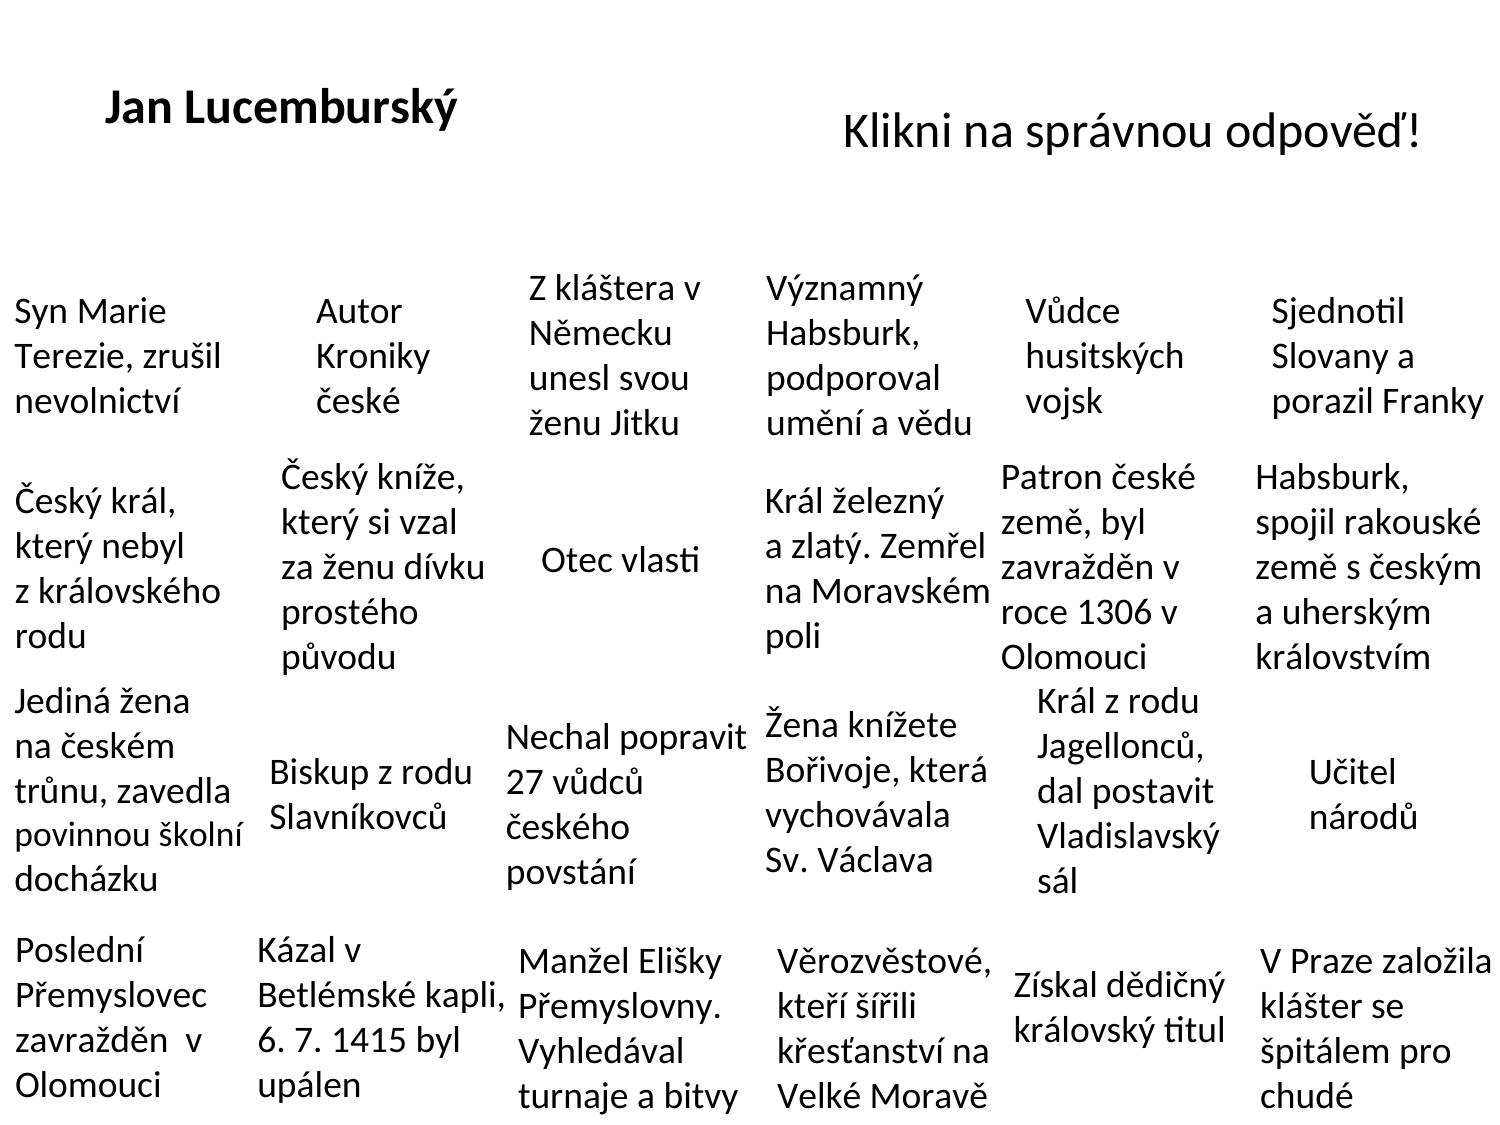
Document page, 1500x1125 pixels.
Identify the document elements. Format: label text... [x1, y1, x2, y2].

text_box Poslední Přemyslovec zavražděn v Olomouci [0, 916, 232, 1125]
table_cell [250, 453, 266, 677]
table_cell [0, 453, 250, 668]
text_box Habsburk, spojil rakouské země s českým a uherským královstvím [1240, 444, 1498, 685]
text_box Sjednotil Slovany a porazil Franky [1256, 278, 1500, 430]
table_cell [1250, 677, 1500, 901]
table_header [1250, 229, 1500, 453]
text_box Český král, který nebyl z královského rodu [0, 467, 237, 664]
table_cell [500, 677, 750, 704]
table_cell [750, 664, 985, 677]
text_box Učitel národů [1294, 739, 1434, 846]
table_cell [750, 888, 1000, 901]
text_box Král železný a zlatý. Zemřel na Moravském poli [749, 467, 985, 664]
text_box Autor Kroniky české [301, 278, 446, 430]
table_cell [750, 453, 985, 467]
text_box Nechal popravit 27 vůdců českého povstání [491, 704, 763, 900]
table_cell [250, 901, 500, 916]
table_cell [500, 901, 750, 928]
text_box Z kláštera v Německu unesl svou ženu Jitku [514, 255, 725, 451]
table_cell [1250, 901, 1500, 928]
text_box Věrozvěstové, kteří šířili křesťanství na Velké Moravě [762, 928, 1008, 1124]
table_header [1000, 229, 1250, 453]
text_box Významný Habsburk, podporoval umění a vědu [751, 255, 988, 451]
table_cell [750, 901, 1000, 1125]
table_cell [259, 677, 500, 901]
table_cell [1000, 901, 1250, 952]
text_box Jediná žena na českém trůnu, zavedla povinnou školní docházku [0, 668, 259, 907]
table_cell [1000, 1058, 1250, 1125]
text_box Otec vlasti [526, 527, 716, 588]
table_header [750, 229, 1000, 453]
text_box Kázal v Betlémské kapli, 6. 7. 1415 byl upálen [242, 916, 522, 1113]
table_header [250, 229, 500, 453]
table_cell [1000, 685, 1022, 901]
text_box Syn Marie Terezie, zrušil nevolnictví [0, 278, 237, 430]
text_box Patron české země, byl zavražděn v roce 1306 v Olomouci [985, 444, 1212, 685]
text_box Získal dědičný královský titul [998, 952, 1237, 1058]
table_header [0, 229, 250, 453]
table_header [500, 229, 750, 453]
text_box V Praze založila klášter se špitálem pro chudé [1237, 928, 1500, 1124]
table_cell [750, 677, 1000, 692]
text_box Žena knížete Bořivoje, která vychovávala Sv. Václava [750, 692, 1004, 888]
table_cell [250, 1113, 500, 1125]
text_box Klikni na správnou odpověď! [828, 90, 1438, 166]
text_box Vůdce husitských vojsk [1010, 278, 1200, 430]
table_cell [500, 1113, 750, 1125]
text_box Král z rodu Jagellonců, dal postavit Vladislavský sál [1022, 668, 1235, 910]
text_box Jan Lucemburský [90, 66, 474, 142]
table_cell [1212, 453, 1240, 677]
table_cell [0, 907, 250, 1125]
text_box Biskup z rodu Slavníkovců [254, 739, 489, 846]
text_box Český kníže, který si vzal za ženu dívku prostého původu [266, 444, 501, 685]
table_cell [501, 453, 750, 677]
table_cell [1235, 677, 1250, 901]
text_box Manžel Elišky Přemyslovny. Vyhledával turnaje a bitvy [503, 928, 754, 1124]
